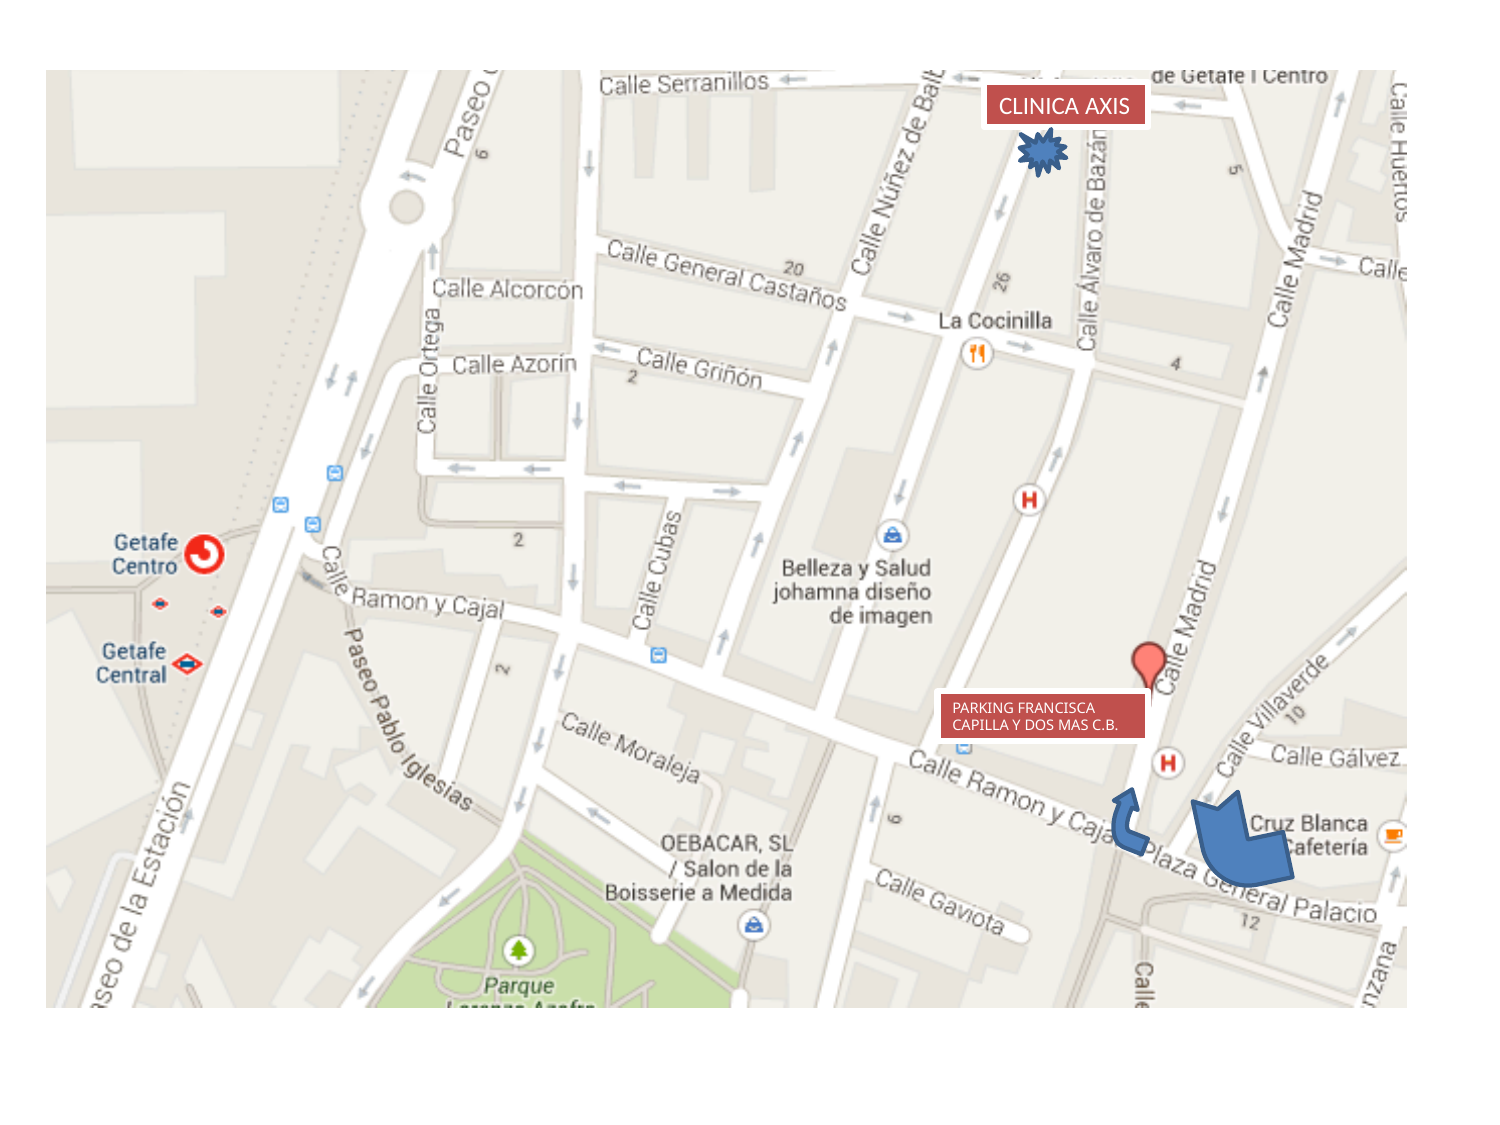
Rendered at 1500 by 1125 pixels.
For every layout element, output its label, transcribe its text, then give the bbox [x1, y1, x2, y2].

text_box PARKING FRANCISCA CAPILLA Y DOS MAS C.B. [937, 691, 1149, 742]
text_box [1192, 791, 1293, 886]
text_box CLINICA AXIS [984, 82, 1149, 127]
picture [46, 70, 1407, 1008]
text_box [1113, 789, 1148, 855]
text_box [1019, 129, 1067, 176]
